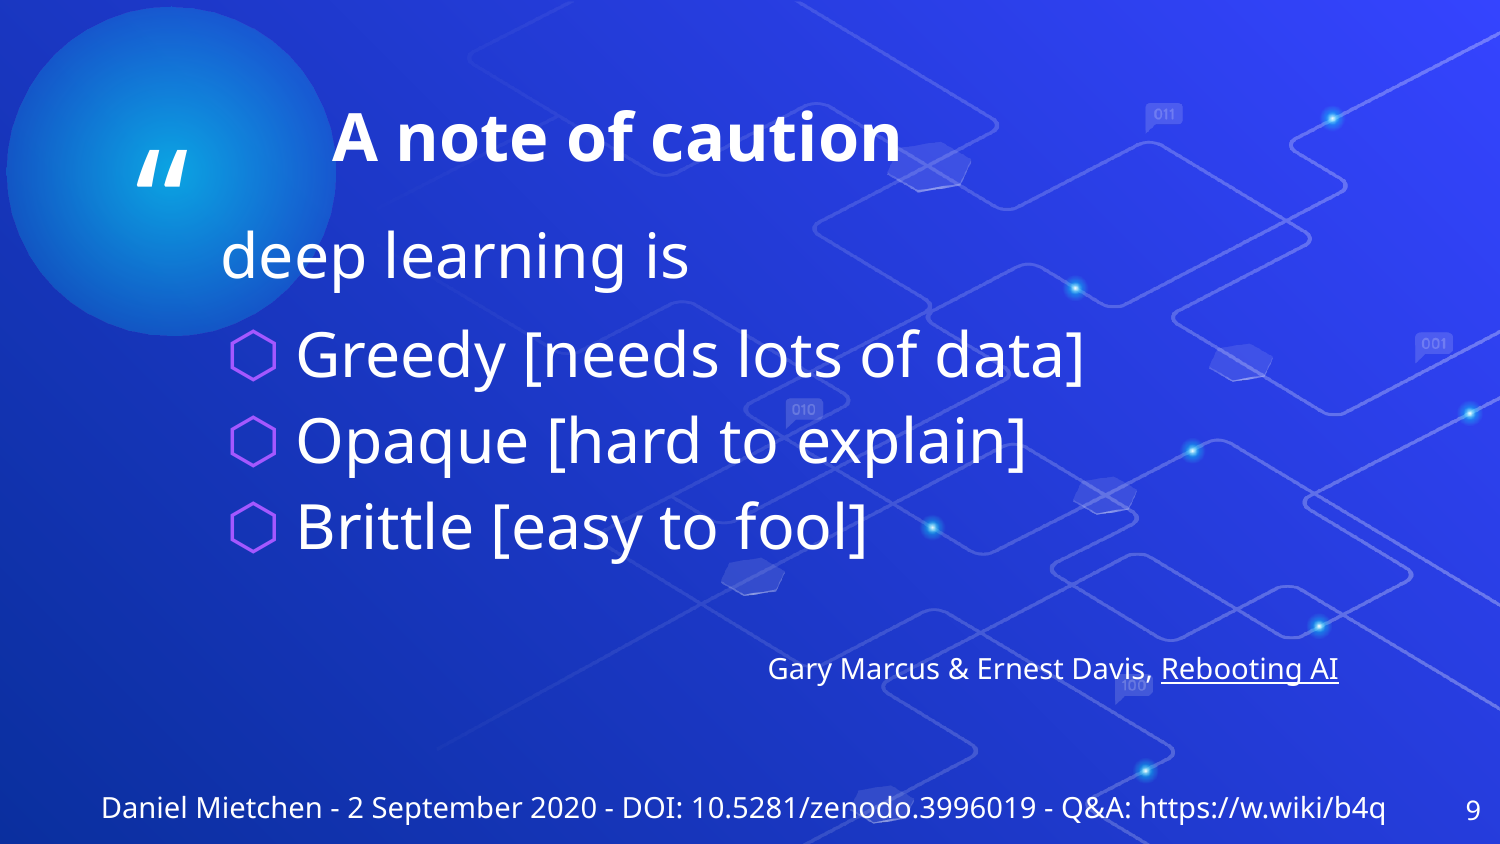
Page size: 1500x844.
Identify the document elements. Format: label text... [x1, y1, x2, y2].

slide_number 1 [1391, 779, 1482, 844]
text_box Gary Marcus & Ernest Davis, Rebooting AI [752, 635, 1384, 730]
picture [0, 0, 1500, 844]
text_box Daniel Mietchen - 2 September 2020 - DOI: 10.5281/zenodo.3996019 - Q&A: https://w.wiki/b4q [18, 774, 1471, 832]
title A note of caution [332, 33, 1320, 175]
list deep learning is Greedy [needs lots of data] Opaque [hard to explain] Brittle [easy to fool] [220, 204, 1258, 621]
